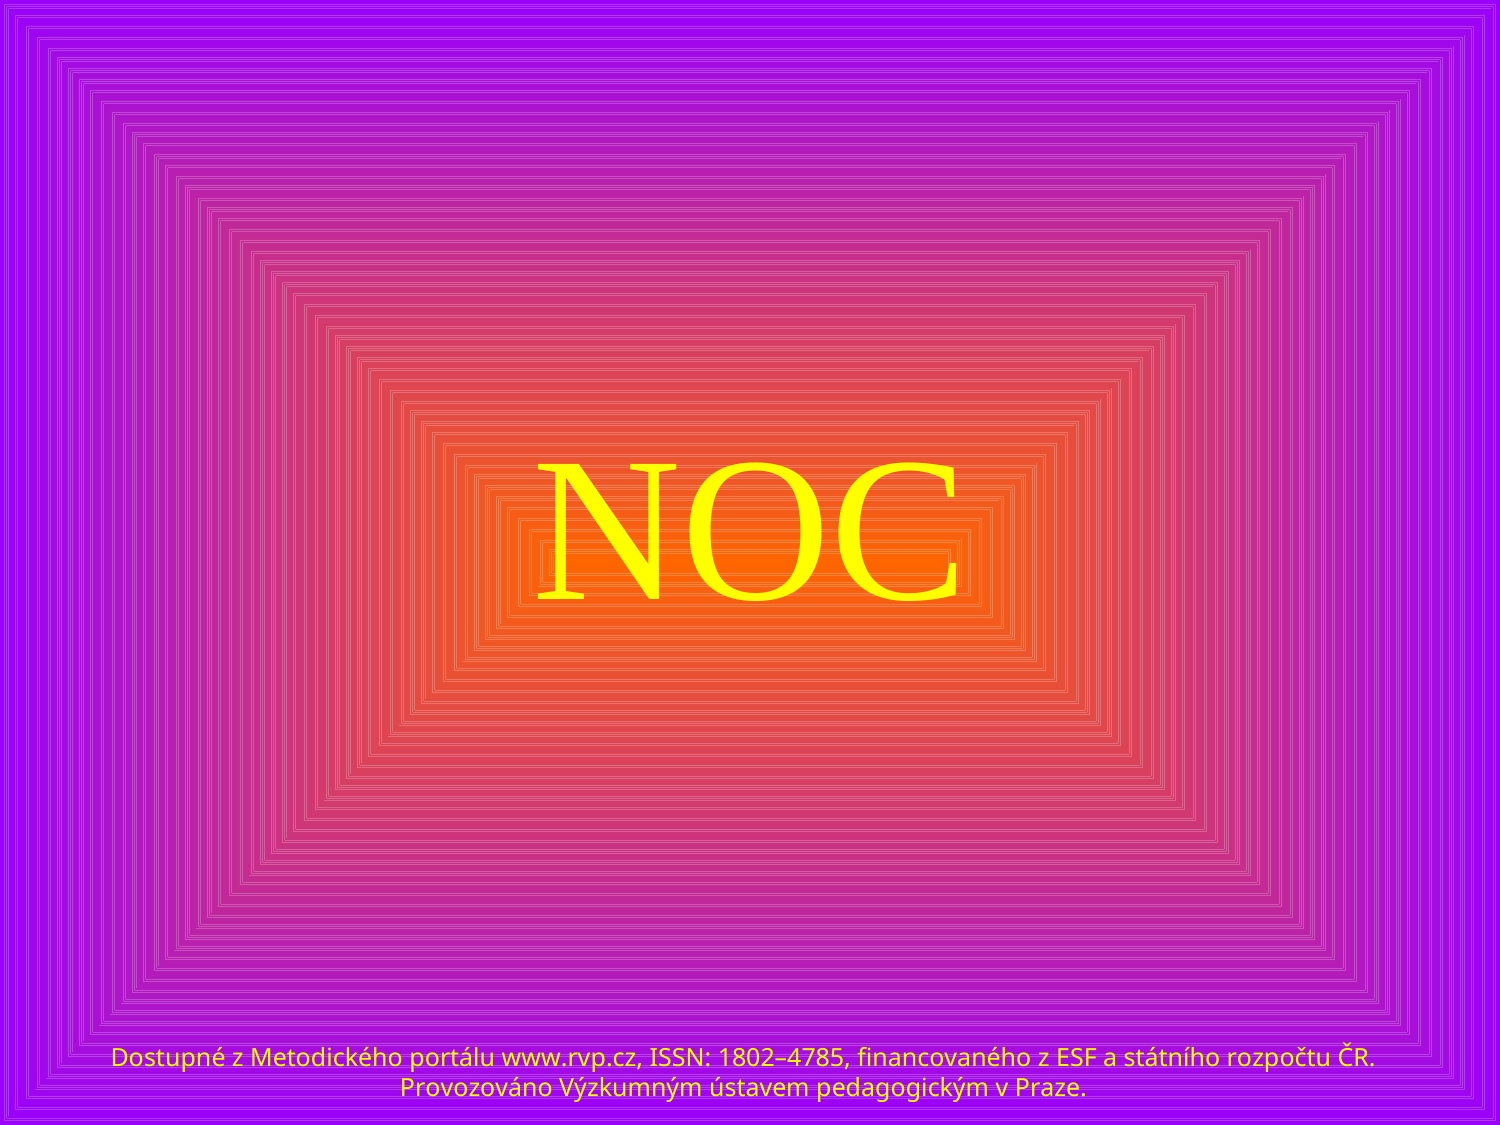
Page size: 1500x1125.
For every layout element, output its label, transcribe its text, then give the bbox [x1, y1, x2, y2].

text_box NOC [0, 385, 1500, 649]
text_box Dostupné z Metodického portálu www.rvp.cz, ISSN: 1802–4785, financovaného z ESF a státního rozpočtu ČR. Provozováno Výzkumným ústavem pedagogickým v Praze. [35, 1041, 1454, 1102]
